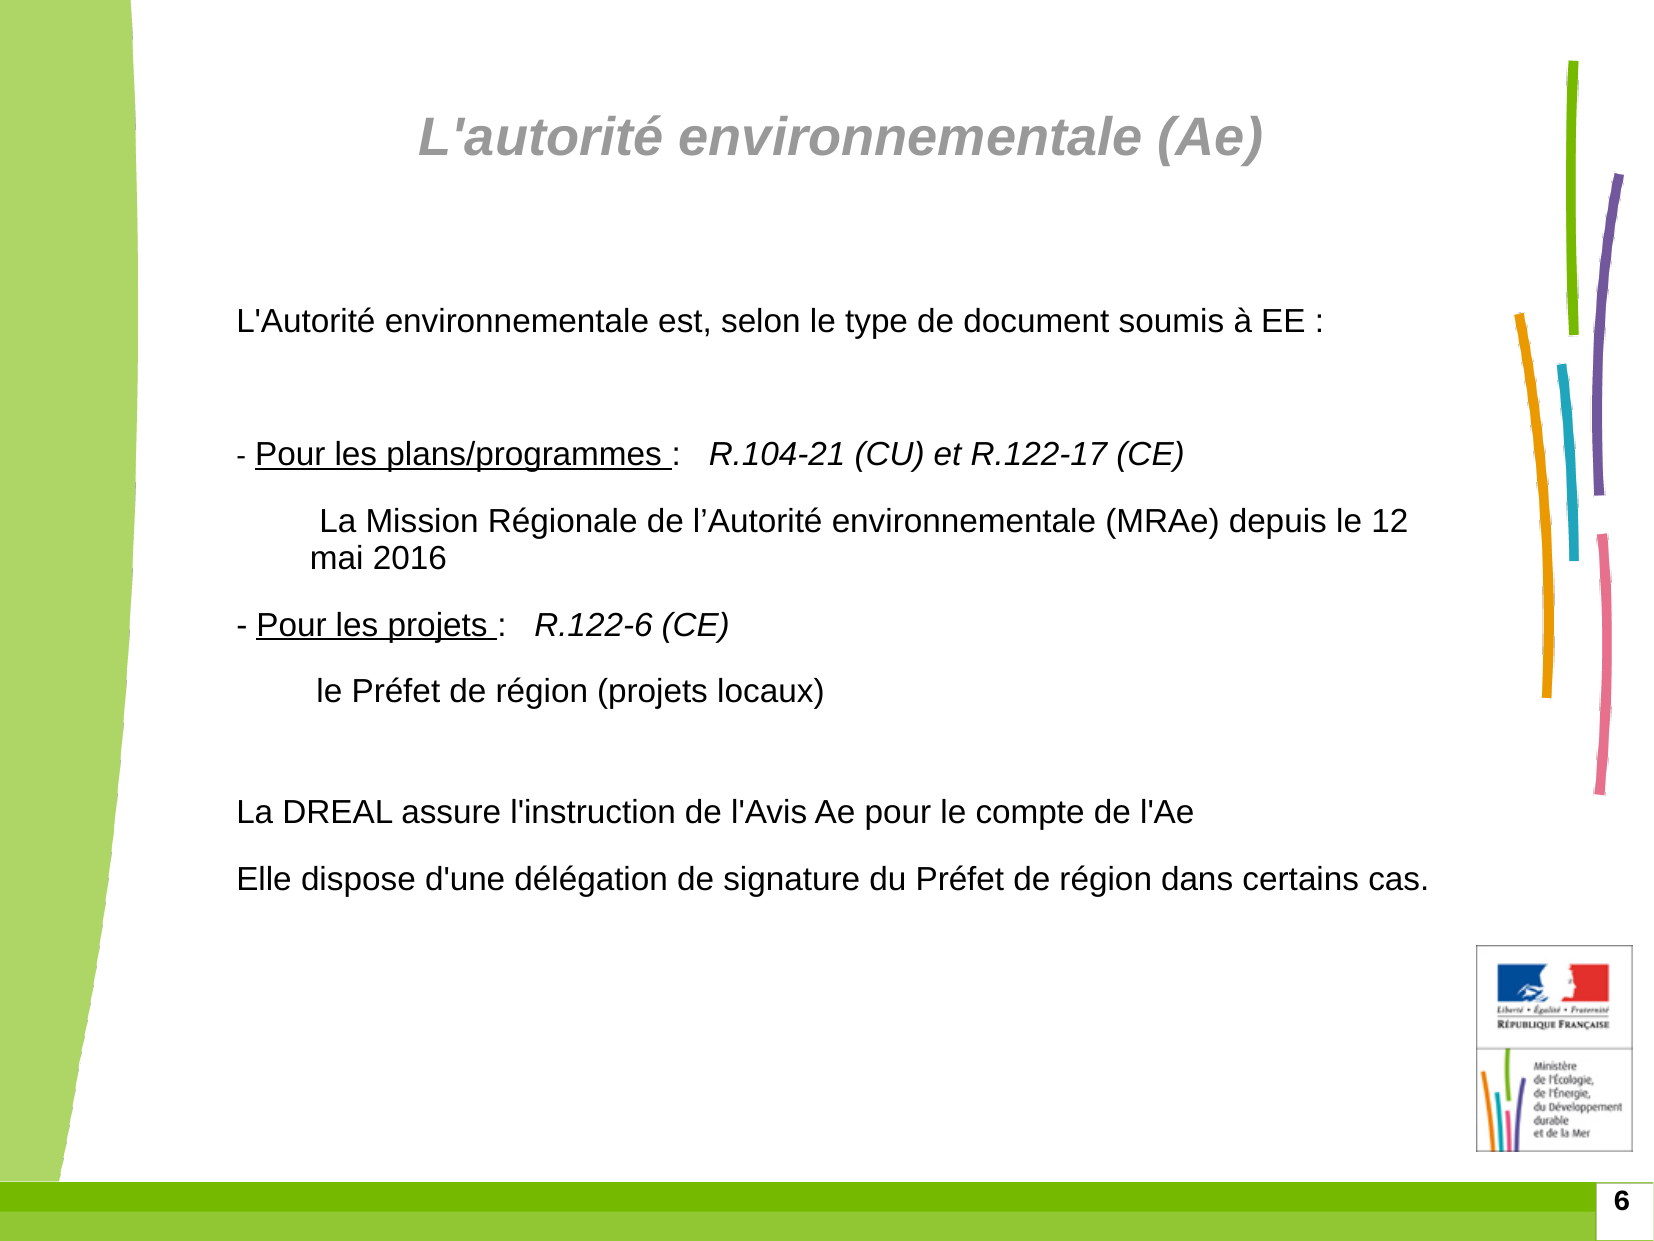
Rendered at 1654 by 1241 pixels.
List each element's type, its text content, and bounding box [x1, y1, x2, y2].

list L'Autorité environnementale est, selon le type de document soumis à EE : - Pour les plans/programmes : R.104-21 (CU) et R.122-17 (CE) La Mission Régionale de l’Autorité environnementale (MRAe) depuis le 12 mai 2016 - Pour les projets : R.122-6 (CE) le Préfet de région (projets locaux) La DREAL assure l'instruction de l'Avis Ae pour le compte de l'Ae Elle dispose d'une délégation de signature du Préfet de région dans certains cas. [236, 236, 1447, 1055]
title L'autorité environnementale (Ae) [236, 69, 1447, 203]
picture [0, 0, 1654, 1241]
